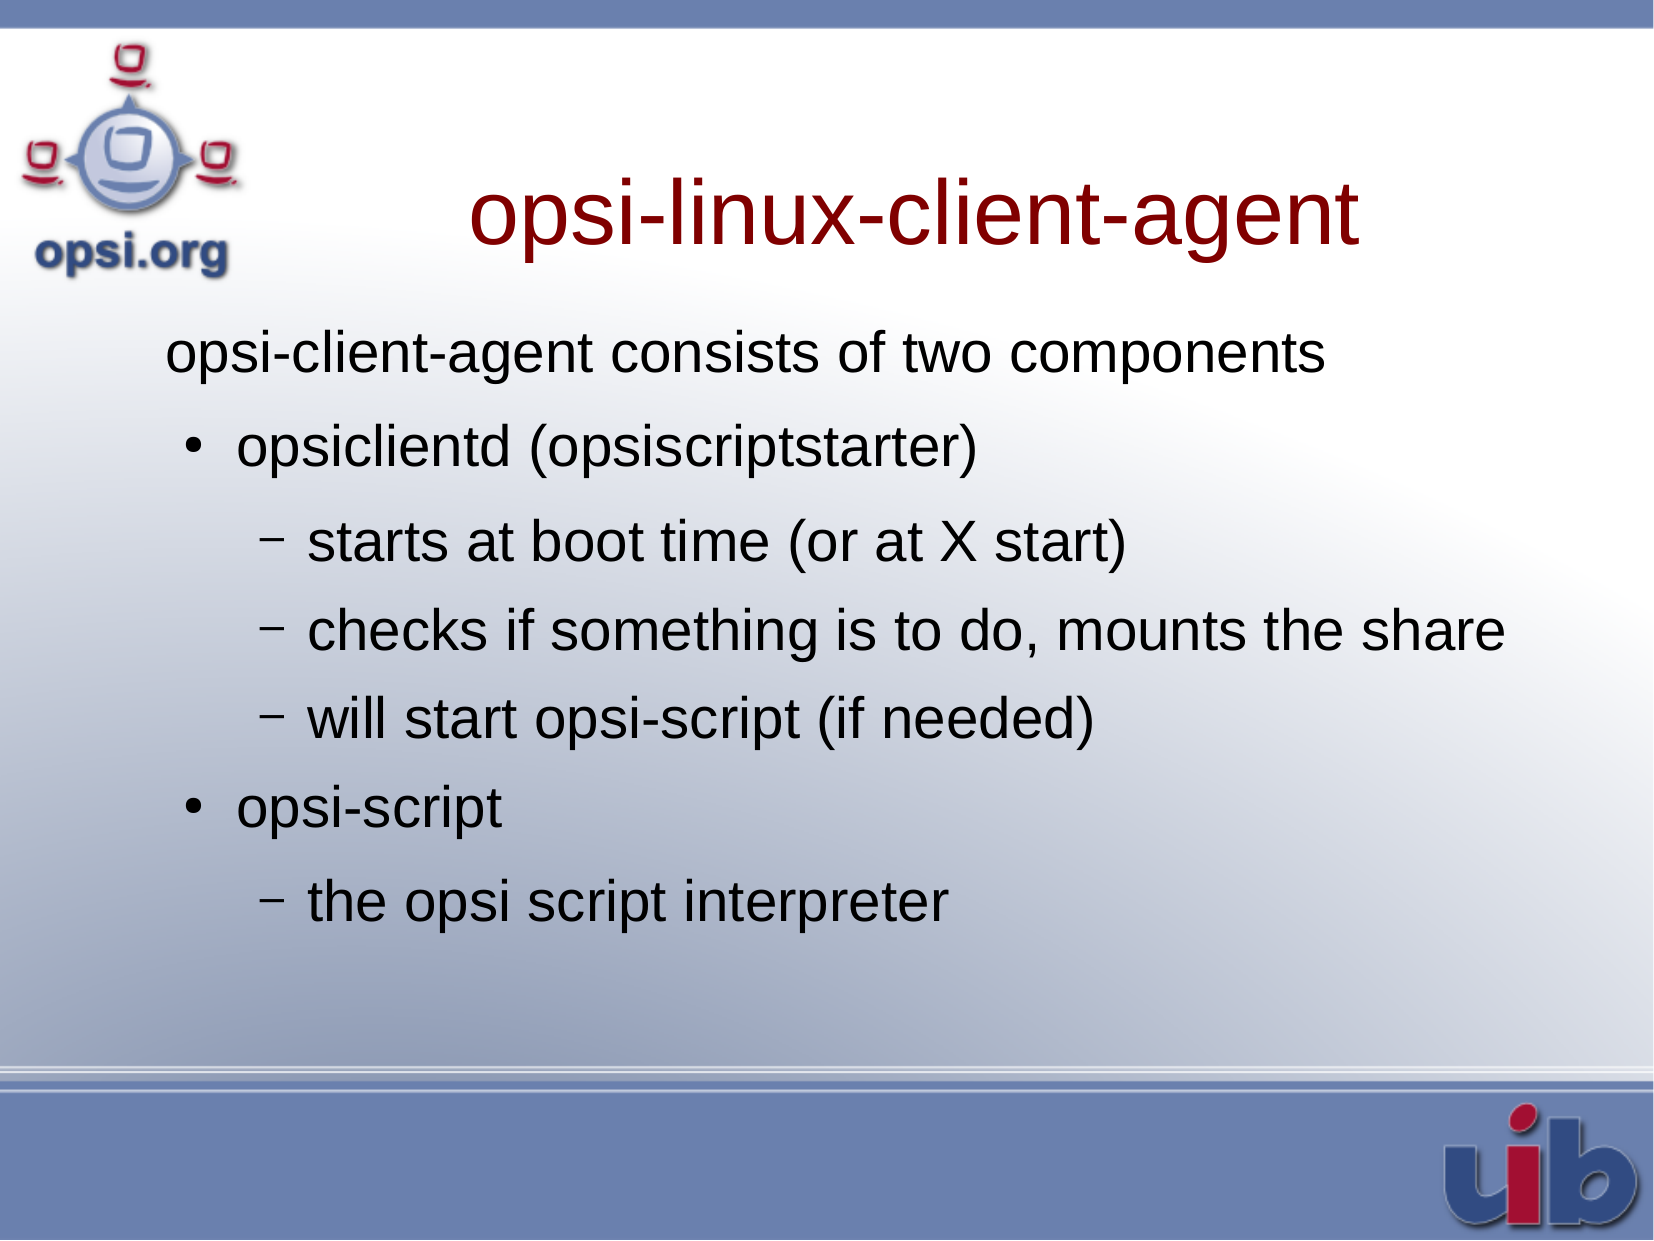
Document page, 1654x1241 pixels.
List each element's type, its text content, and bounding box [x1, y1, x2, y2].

title opsi-linux-client-agent [206, 147, 1625, 278]
list opsi-client-agent consists of two components opsiclientd (opsiscriptstarter) starts at boot time (or at X start) checks if something is to do, mounts the share will start opsi-script (if needed) opsi-script the opsi script interpreter [165, 319, 1648, 1034]
picture [0, 0, 1654, 1241]
